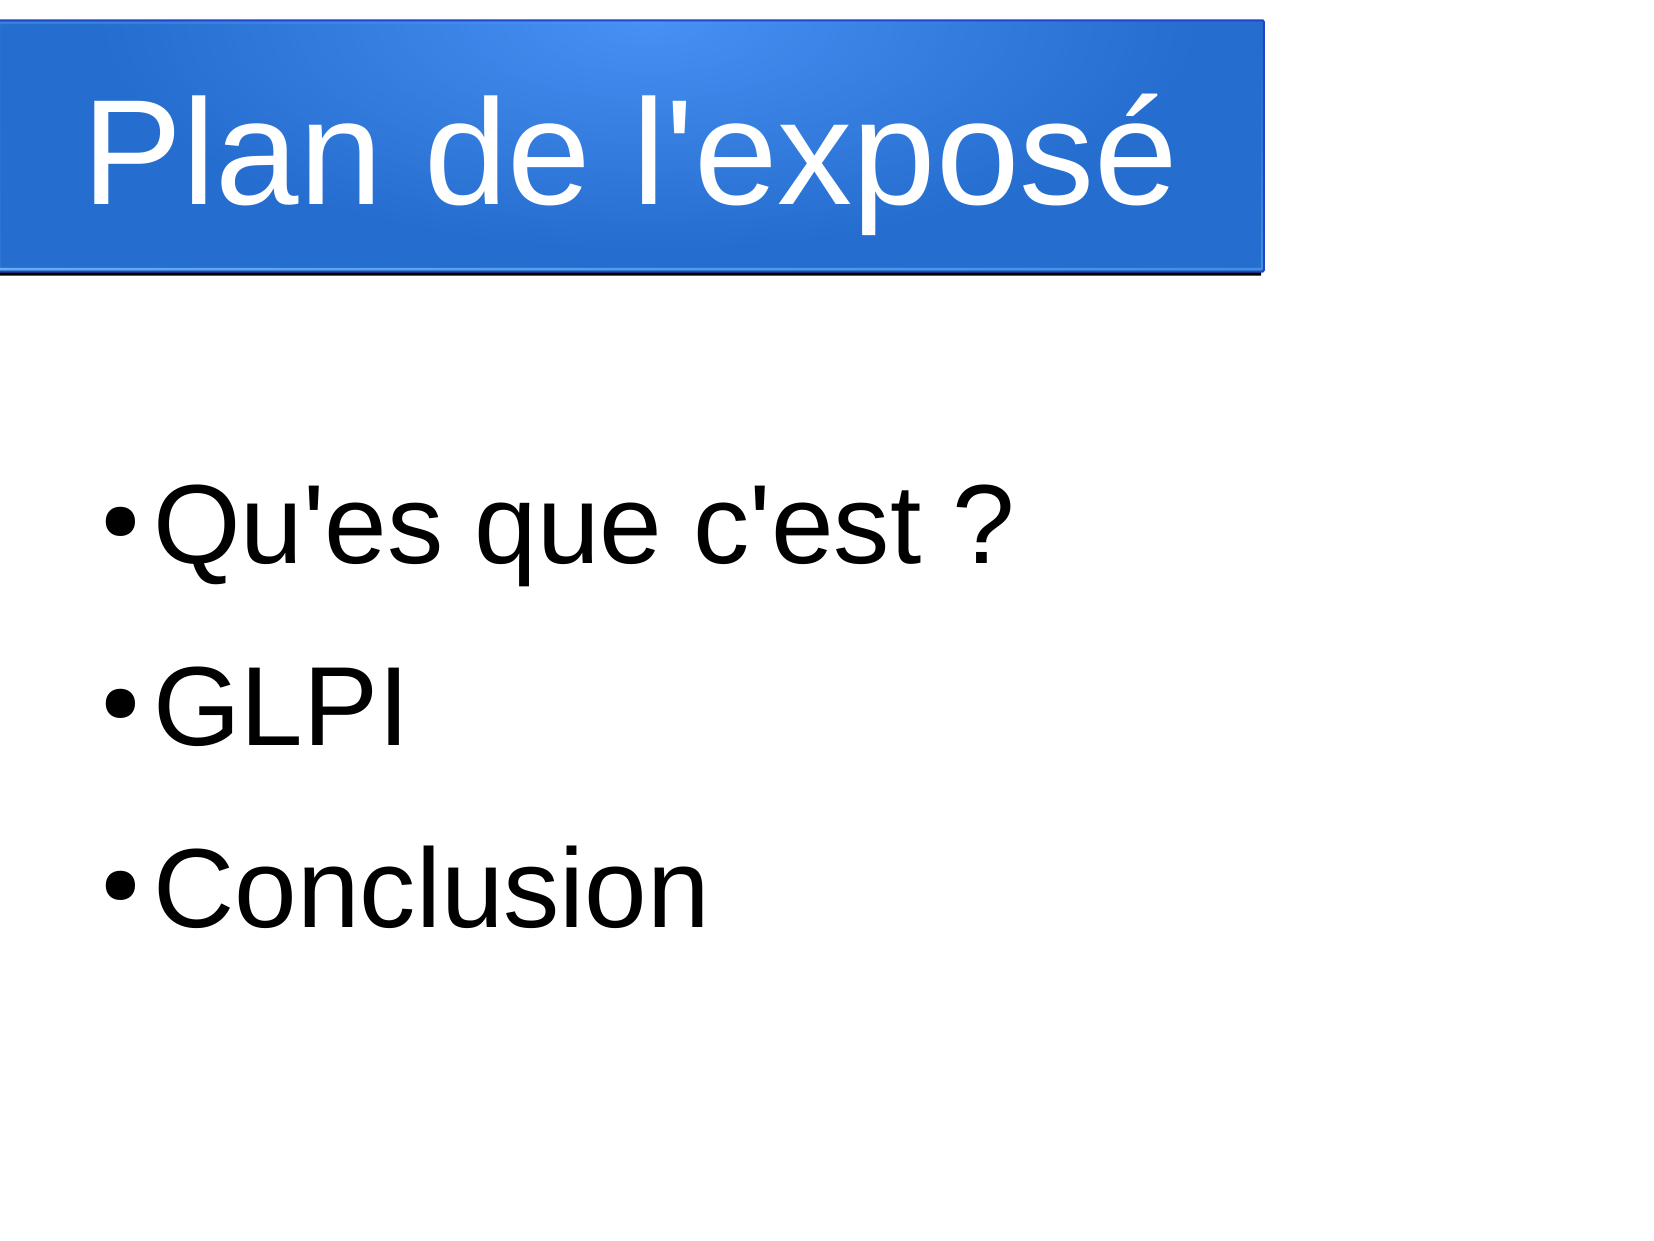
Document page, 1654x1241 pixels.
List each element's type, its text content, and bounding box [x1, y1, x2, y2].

list Qu'es que c'est ? GLPI Conclusion [82, 461, 1538, 1182]
title Plan de l'exposé [82, 49, 1250, 257]
